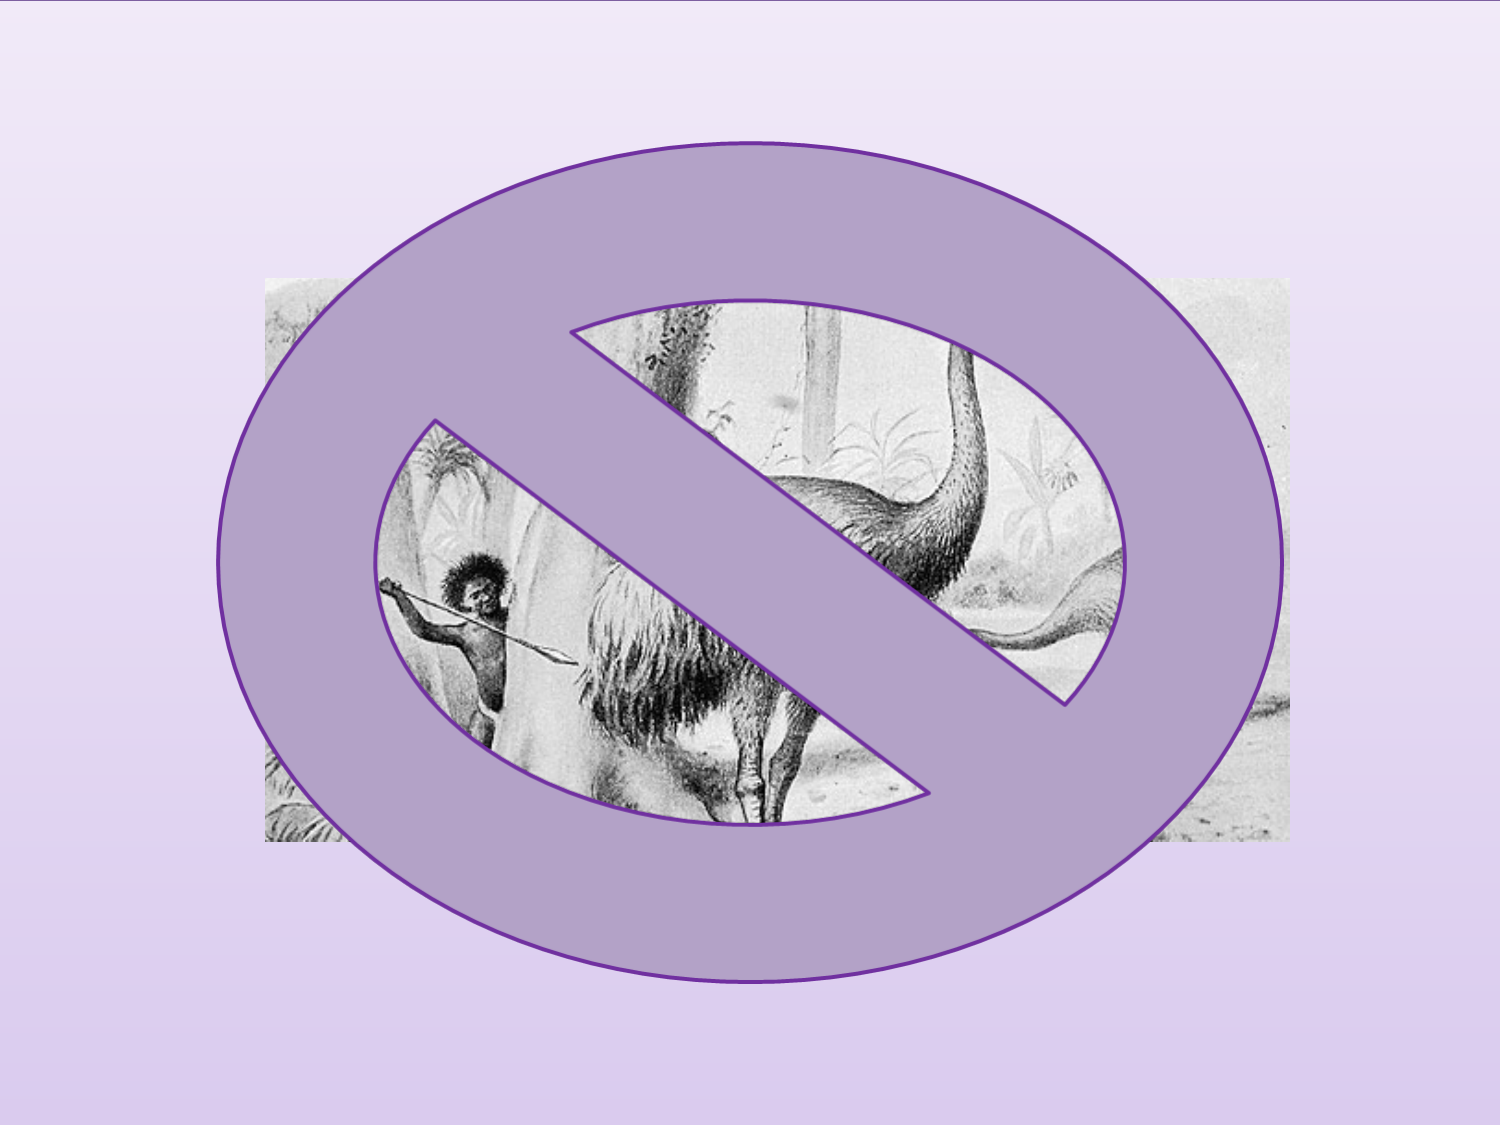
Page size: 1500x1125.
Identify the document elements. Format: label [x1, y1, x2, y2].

text_box [0, 0, 1500, 1125]
picture [216, 141, 1290, 984]
